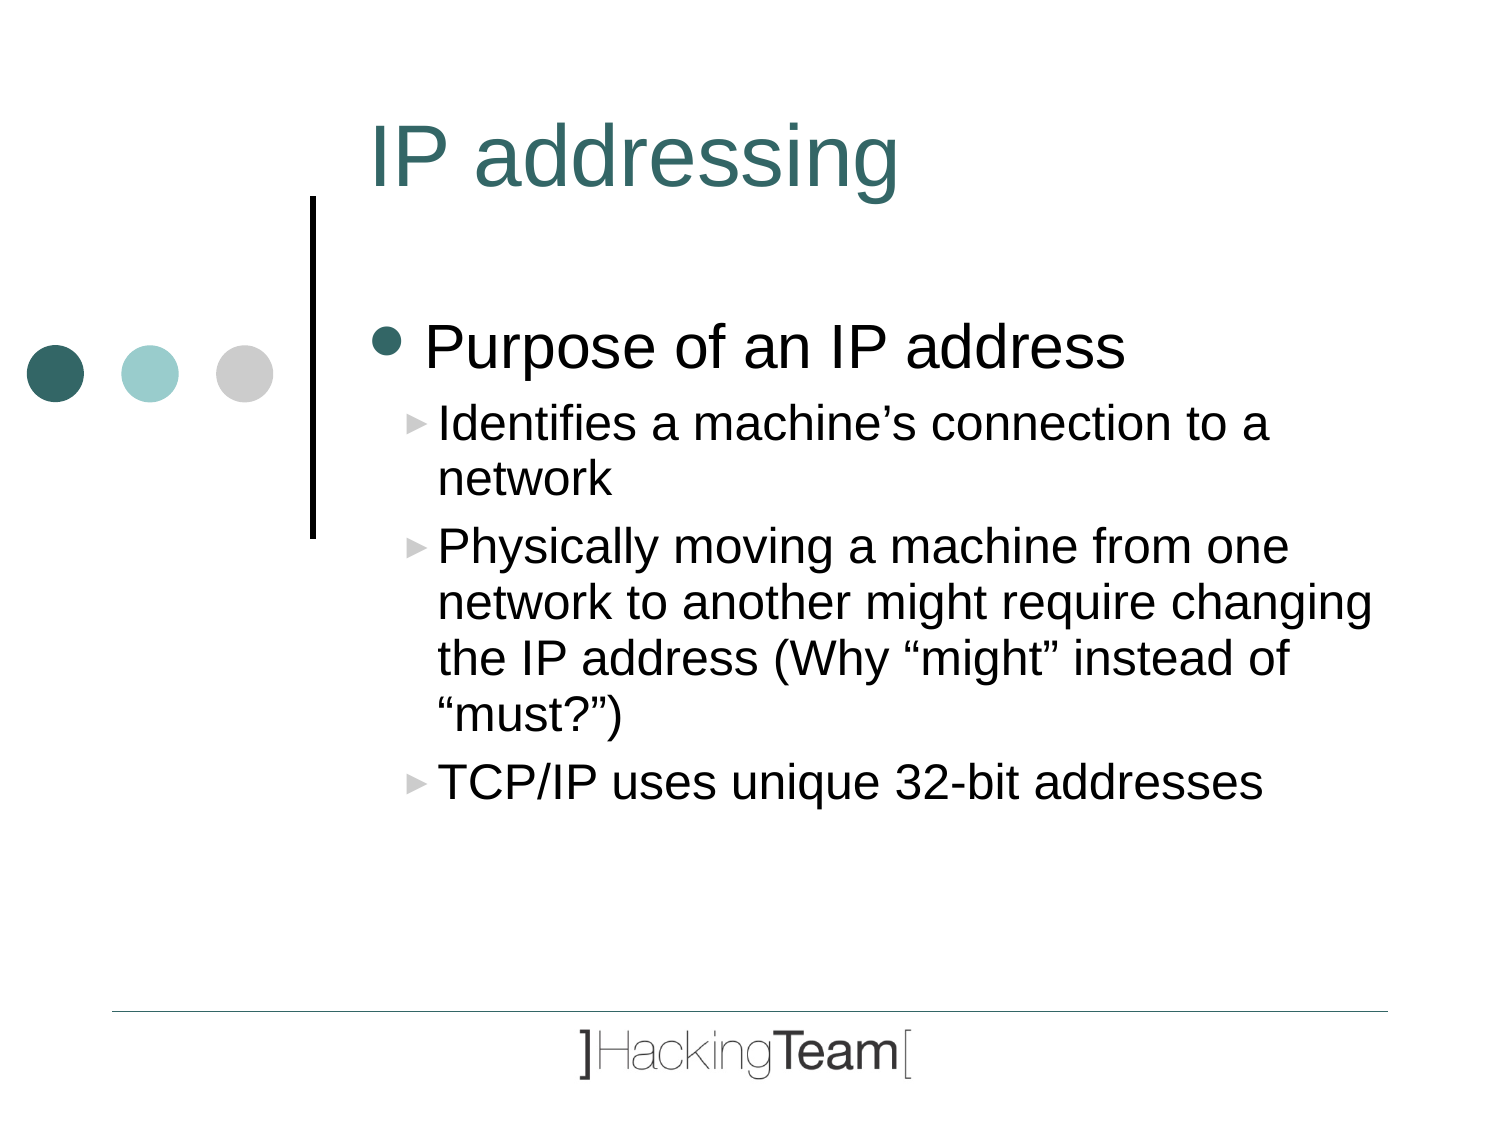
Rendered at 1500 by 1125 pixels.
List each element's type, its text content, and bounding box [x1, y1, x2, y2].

list Purpose of an IP address Identifies a machine’s connection to a network Physically moving a machine from one network to another might require changing the IP address (Why “might” instead of “must?”) TCP/IP uses unique 32-bit addresses [249, 312, 1401, 901]
picture [574, 1023, 916, 1084]
title IP addressing [249, 38, 1401, 275]
